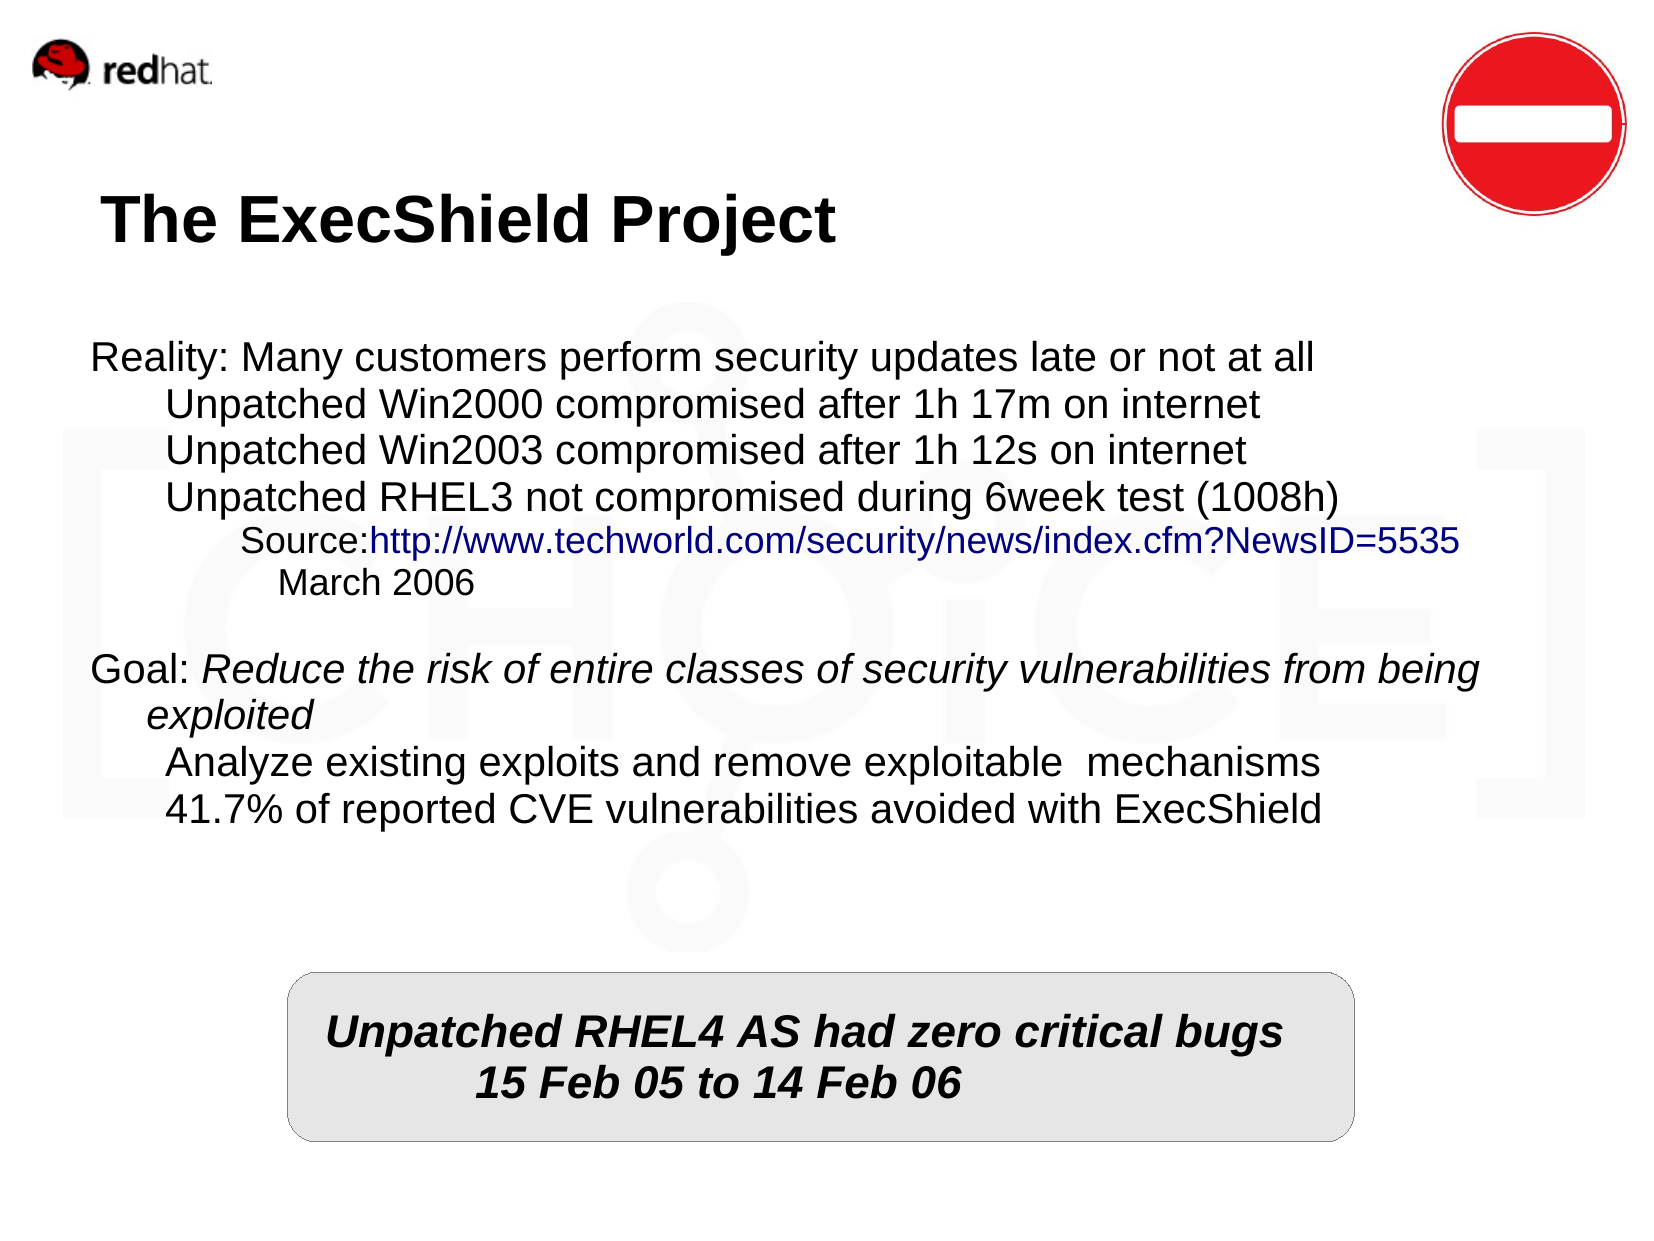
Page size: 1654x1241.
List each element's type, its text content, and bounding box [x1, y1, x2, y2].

picture [31, 37, 212, 98]
title The ExecShield Project [100, 164, 1429, 275]
picture [63, 17, 1636, 952]
text_box Reality: Many customers perform security updates late or not at all Unpatched Win2000 compromised after 1h 17m on internet Unpatched Win2003 compromised after 1h 12s on internet Unpatched RHEL3 not compromised during 6week test (1008h) Source:http://www.techworld.com/security/news/index.cfm?NewsID=5535 March 2006 Goal: Reduce the risk of entire classes of security vulnerabilities from being exploited Analyze existing exploits and remove exploitable mechanisms 41.7% of reported CVE vulnerabilities avoided with ExecShield [90, 334, 1541, 1171]
